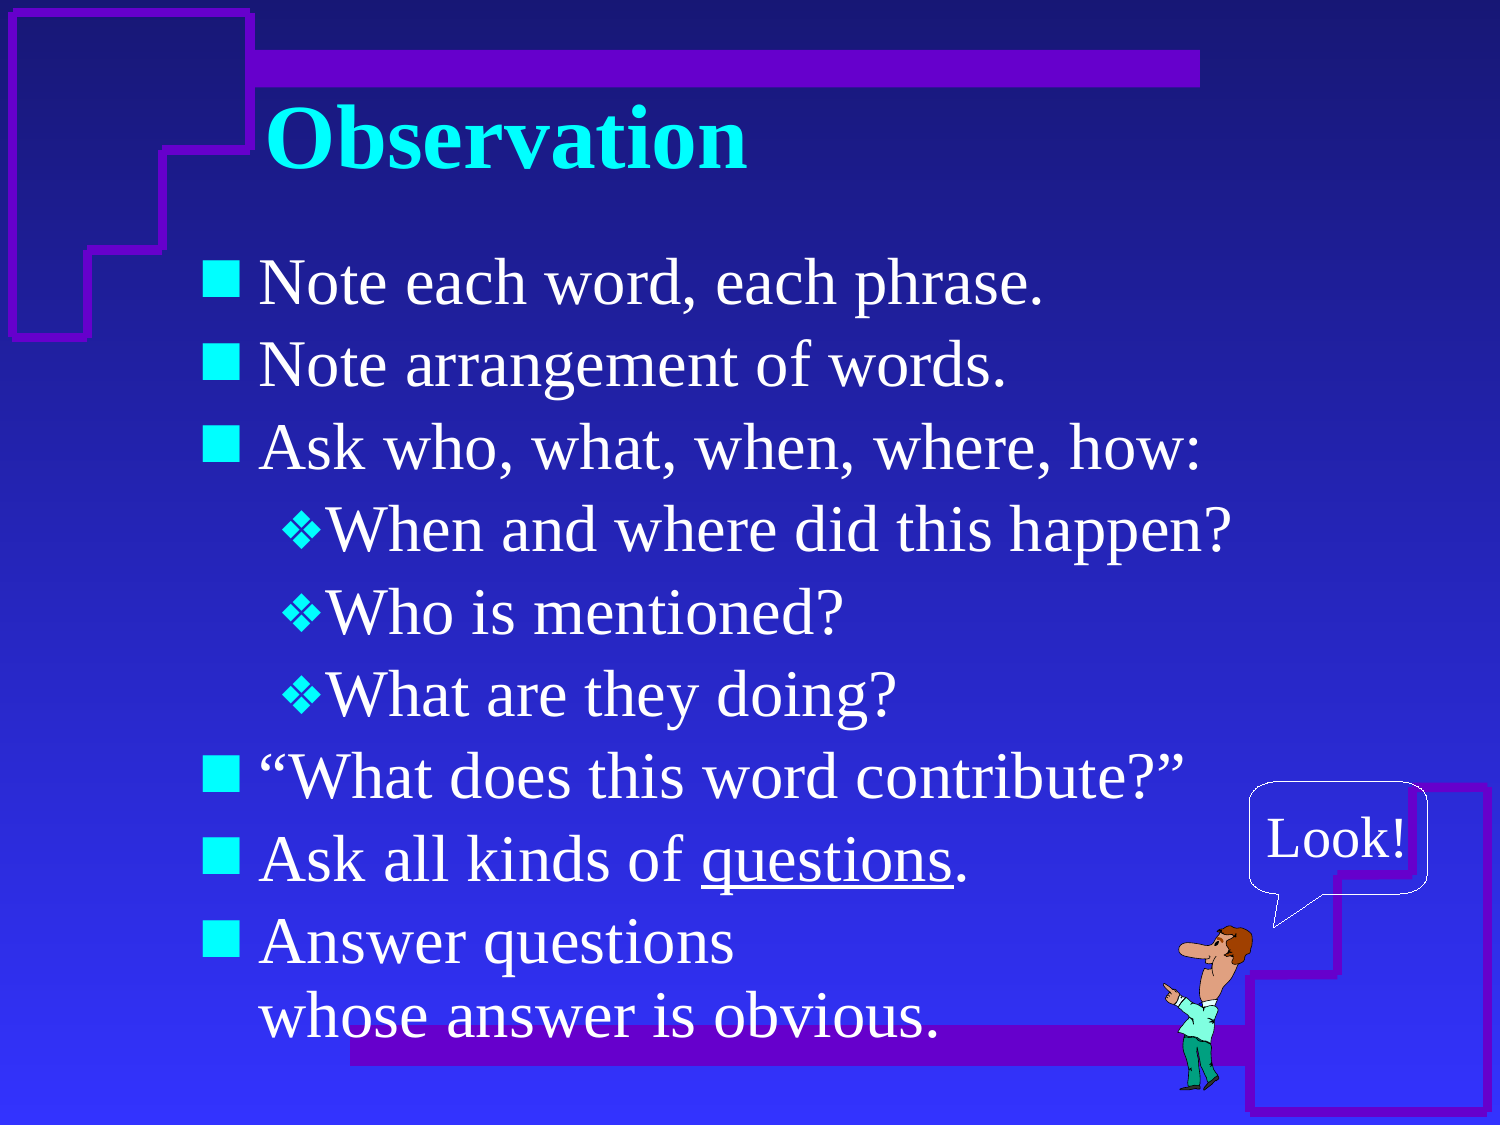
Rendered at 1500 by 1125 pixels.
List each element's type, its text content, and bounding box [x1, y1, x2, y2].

chart [1162, 925, 1254, 1091]
title Observation [249, 74, 1450, 201]
list Note each word, each phrase. Note arrangement of words. Ask who, what, when, where, how: When and where did this happen? Who is mentioned? What are they doing? “What does this word contribute?” Ask all kinds of questions. Answer questions whose answer is obvious. [187, 237, 1463, 1060]
text_box Look! [1249, 781, 1428, 928]
